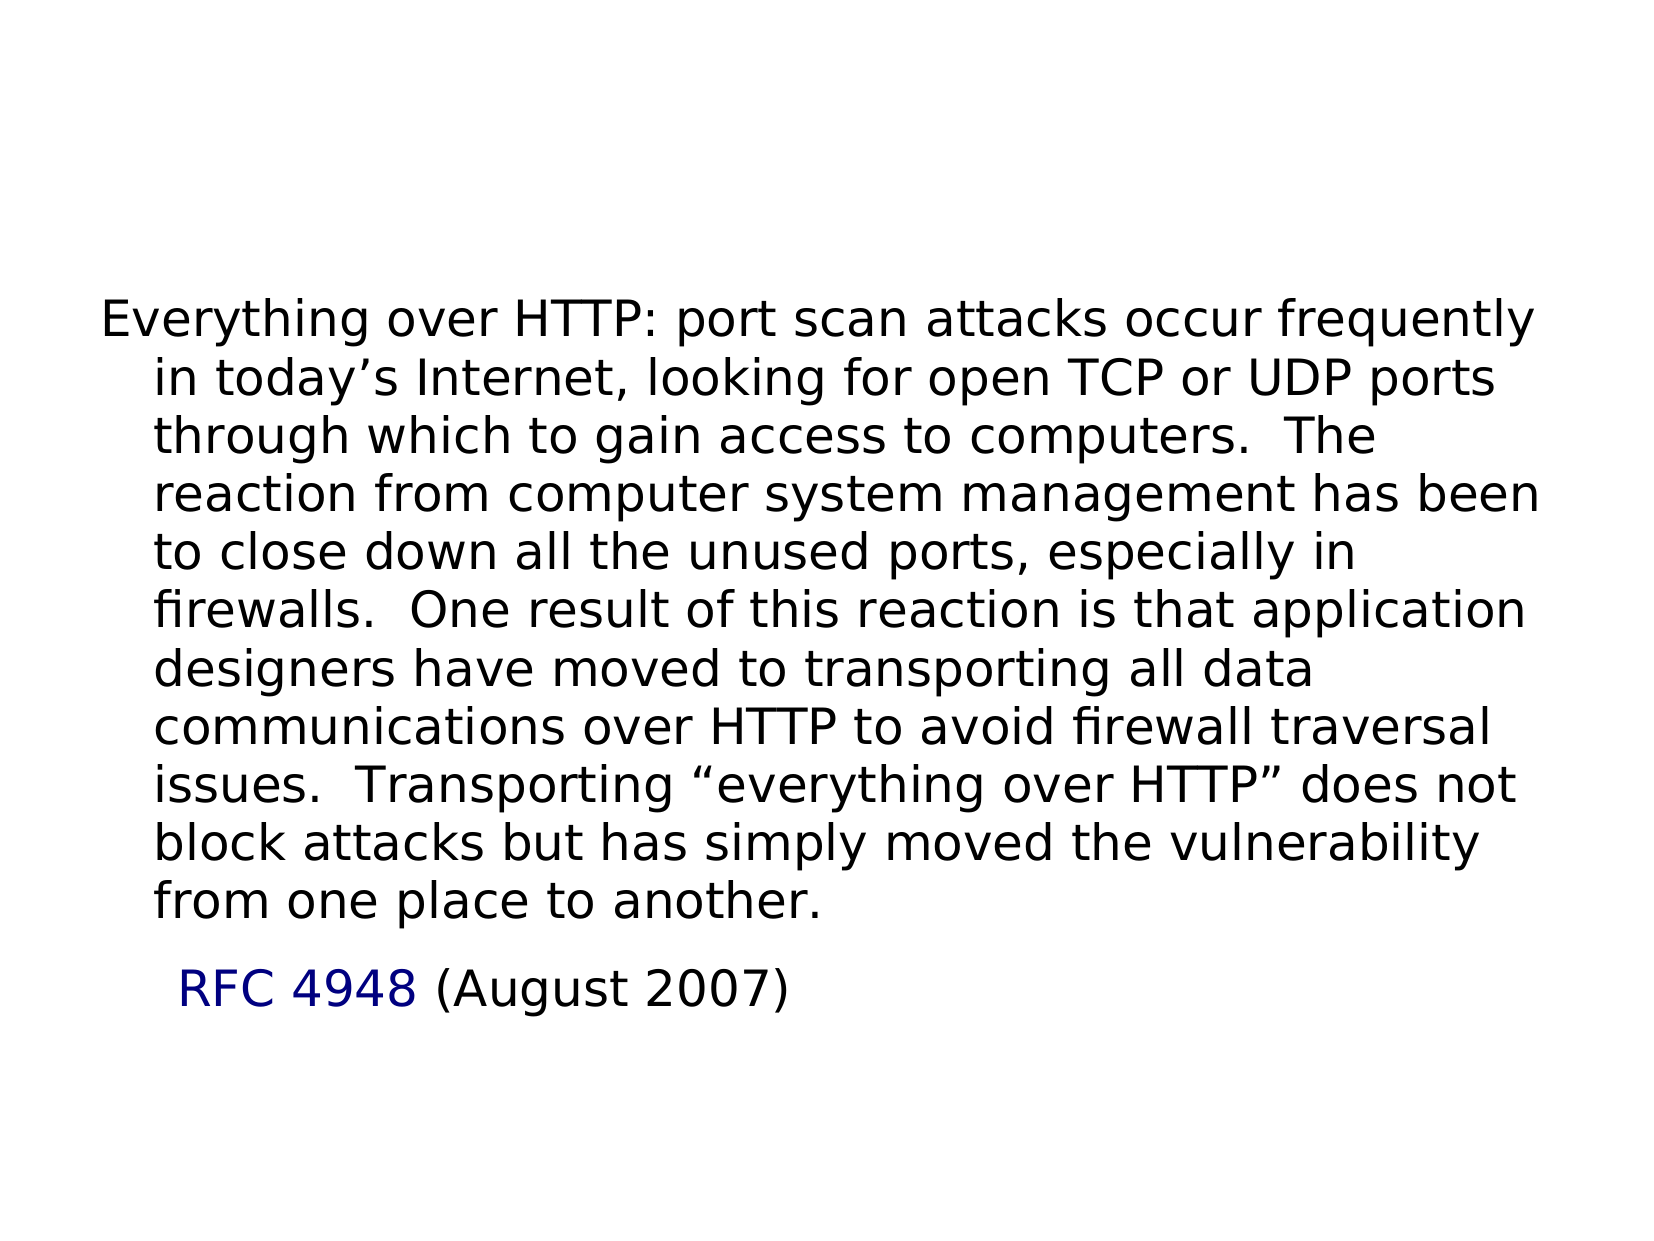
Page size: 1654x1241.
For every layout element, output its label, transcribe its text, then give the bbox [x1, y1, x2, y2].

list Everything over HTTP: port scan attacks occur frequently in today’s Internet, looking for open TCP or UDP ports through which to gain access to computers. The reaction from computer system management has been to close down all the unused ports, especially in firewalls. One result of this reaction is that application designers have moved to transporting all data communications over HTTP to avoid firewall traversal issues. Transporting “everything over HTTP” does not block attacks but has simply moved the vulnerability from one place to another. RFC 4948 (August 2007) [82, 290, 1571, 1094]
